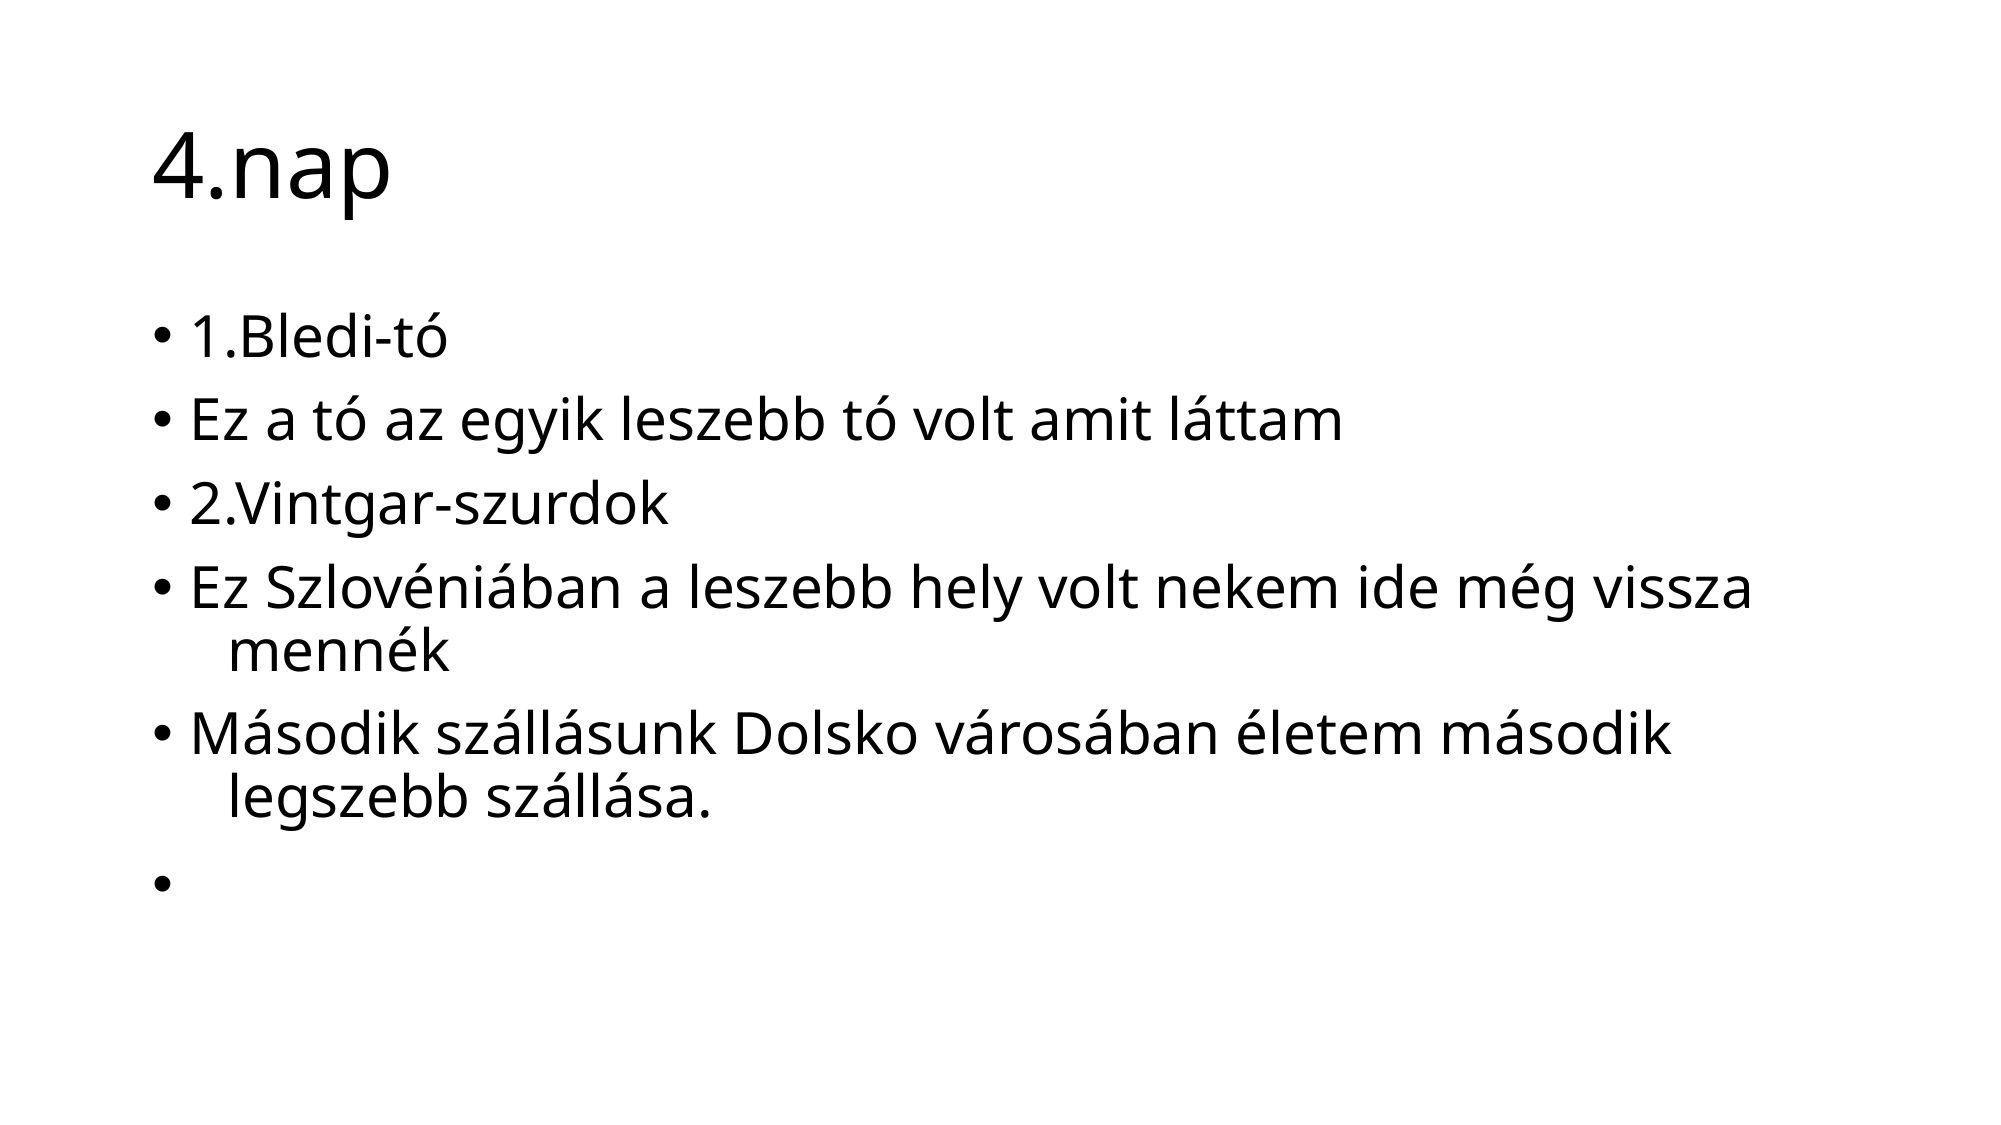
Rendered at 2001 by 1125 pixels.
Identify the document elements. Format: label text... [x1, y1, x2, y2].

title 4.nap [137, 59, 1863, 278]
list 1.Bledi-tó Ez a tó az egyik leszebb tó volt amit láttam 2.Vintgar-szurdok Ez Szlovéniában a leszebb hely volt nekem ide még vissza mennék Második szállásunk Dolsko városában életem második legszebb szállása. [137, 299, 1863, 1014]
